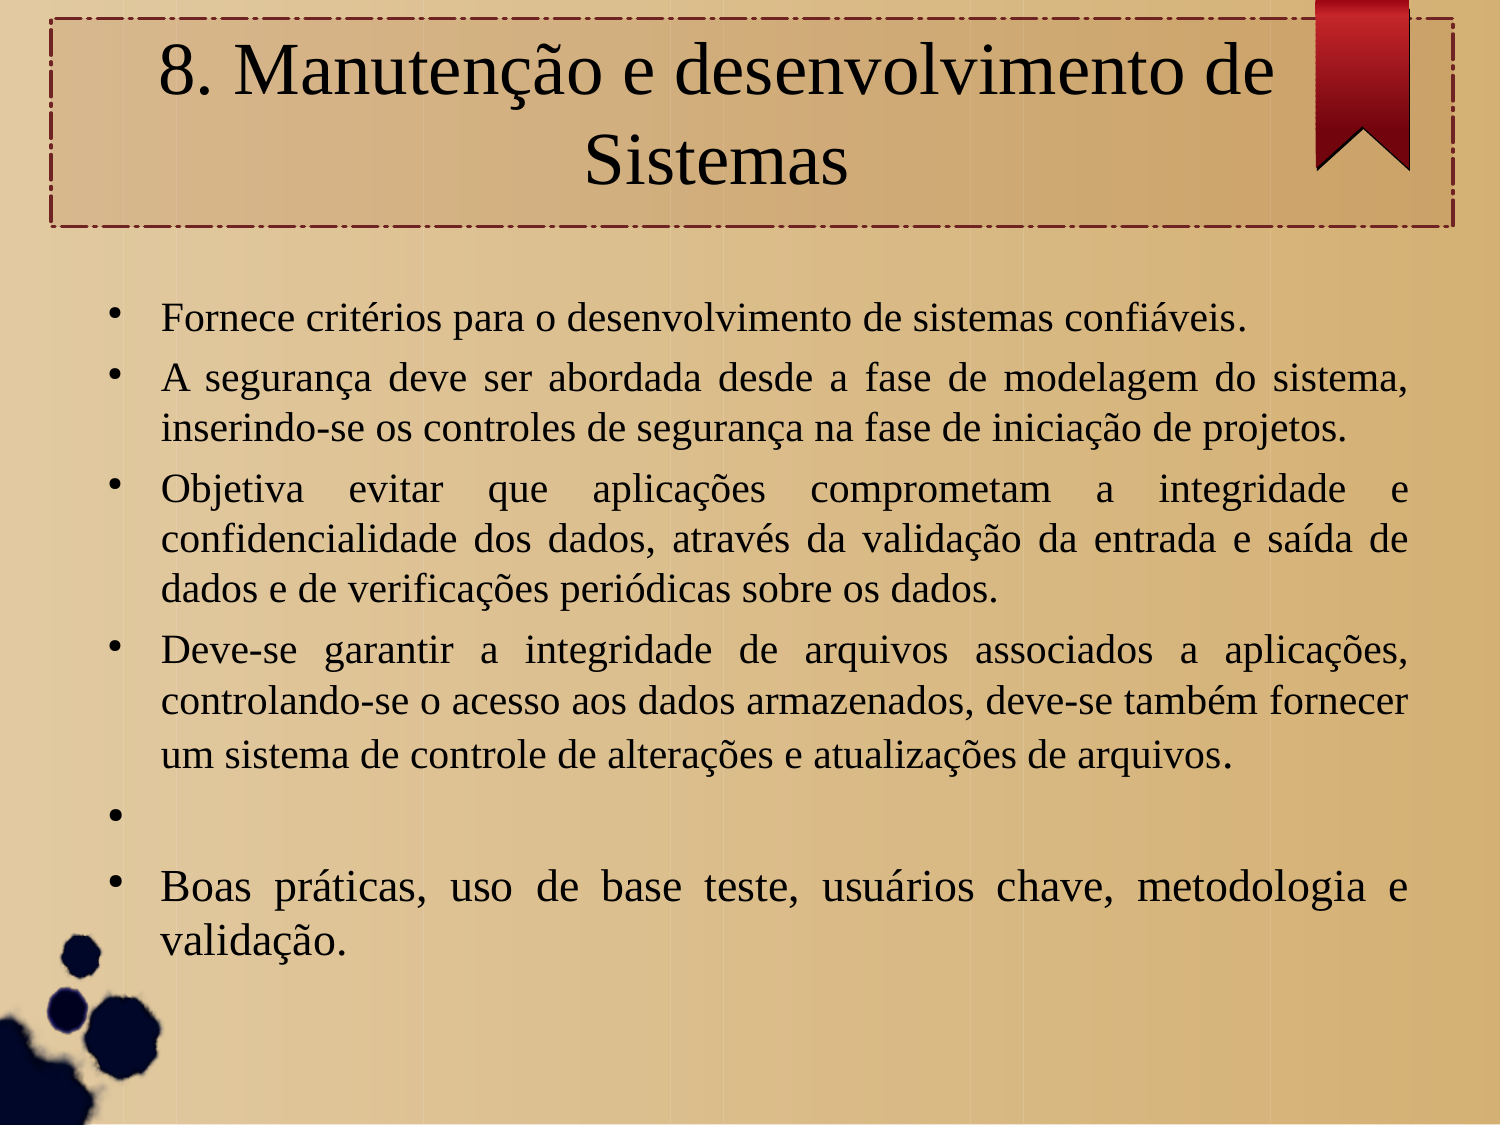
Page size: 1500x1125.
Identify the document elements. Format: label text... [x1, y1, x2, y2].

title 8. Manutenção e desenvolvimento de Sistemas [0, 0, 1313, 208]
list Fornece critérios para o desenvolvimento de sistemas confiáveis. A segurança deve ser abordada desde a fase de modelagem do sistema, inserindo-se os controles de segurança na fase de iniciação de projetos. Objetiva evitar que aplicações comprometam a integridade e confidencialidade dos dados, através da validação da entrada e saída de dados e de verificações periódicas sobre os dados. Deve-se garantir a integridade de arquivos associados a aplicações, controlando-se o acesso aos dados armazenados, deve-se também fornecer um sistema de controle de alterações e atualizações de arquivos. Boas práticas, uso de base teste, usuários chave, metodologia e validação. [75, 282, 1426, 1006]
